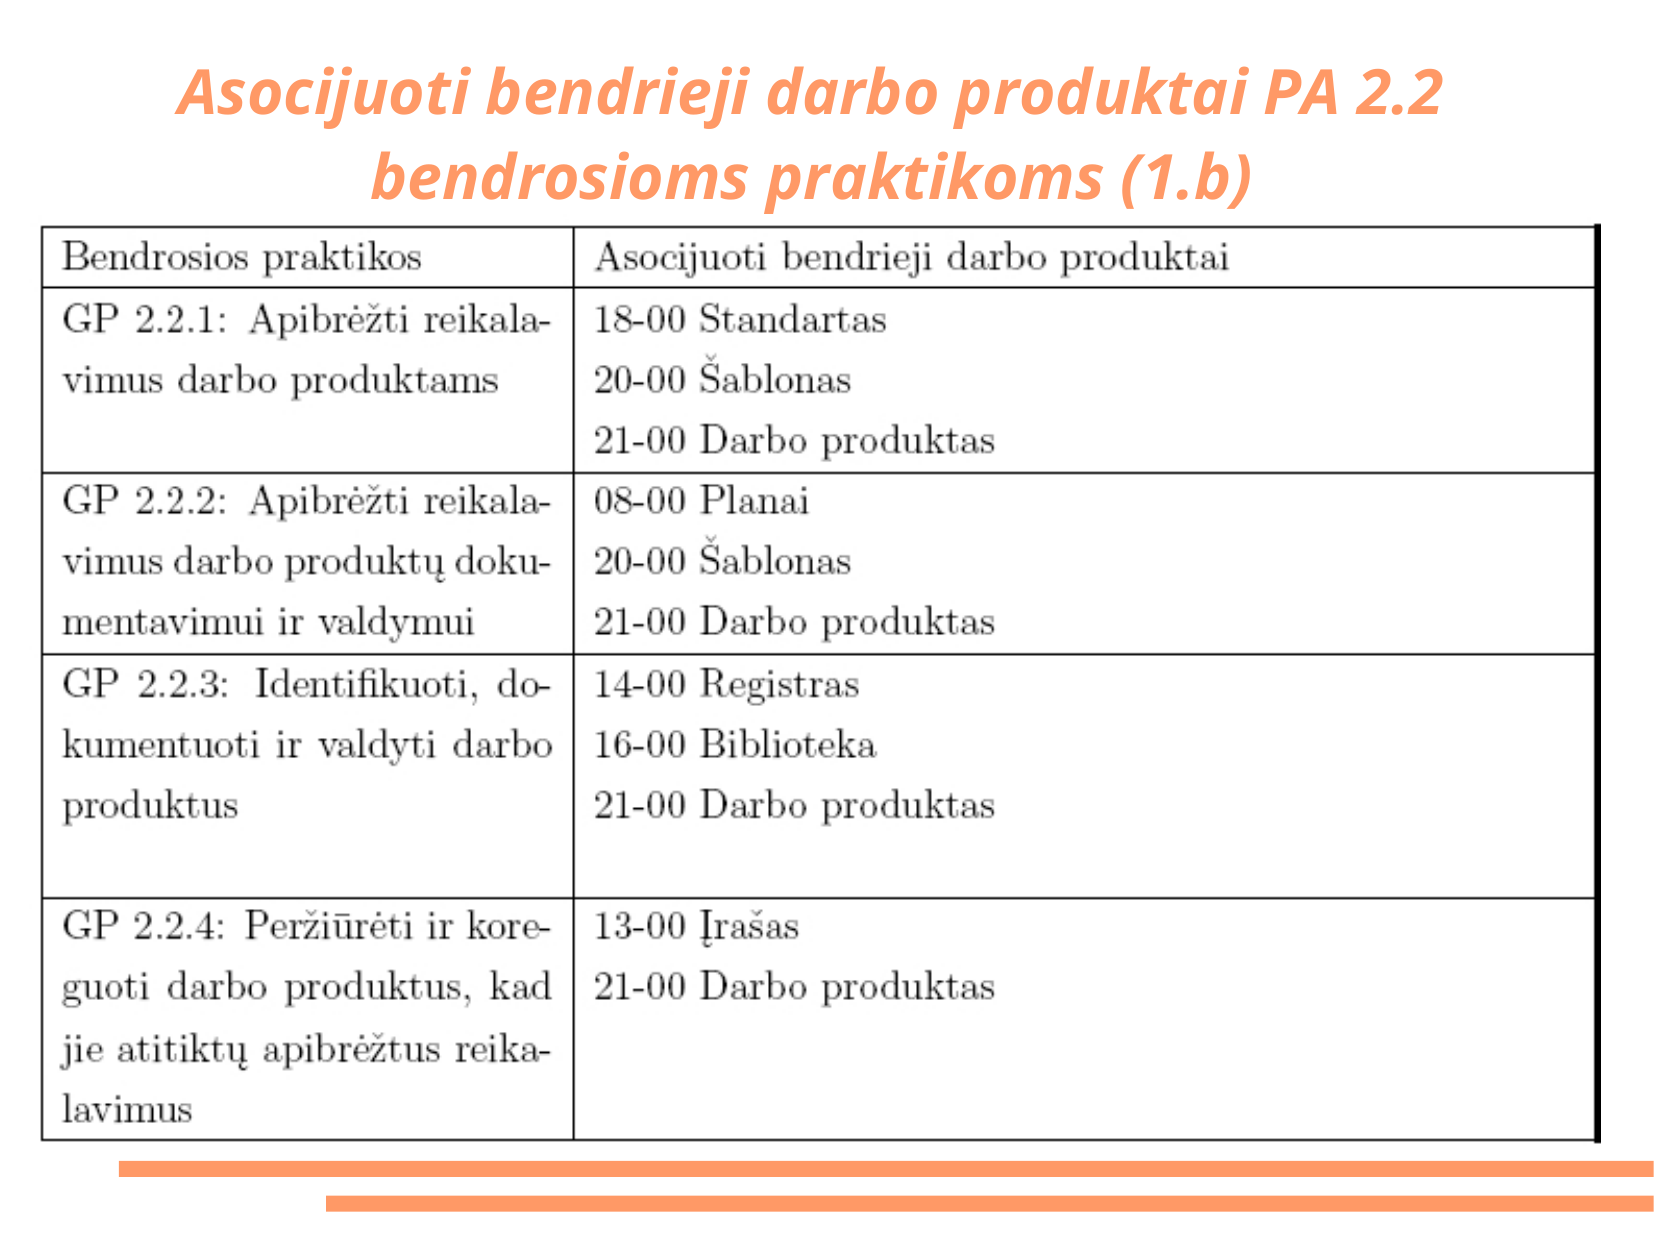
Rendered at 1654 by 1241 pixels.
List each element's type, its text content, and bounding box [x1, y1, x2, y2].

picture [29, 214, 1601, 1152]
title Asocijuoti bendrieji darbo produktai PA 2.2 bendrosioms praktikoms (1.b) [29, 29, 1595, 214]
